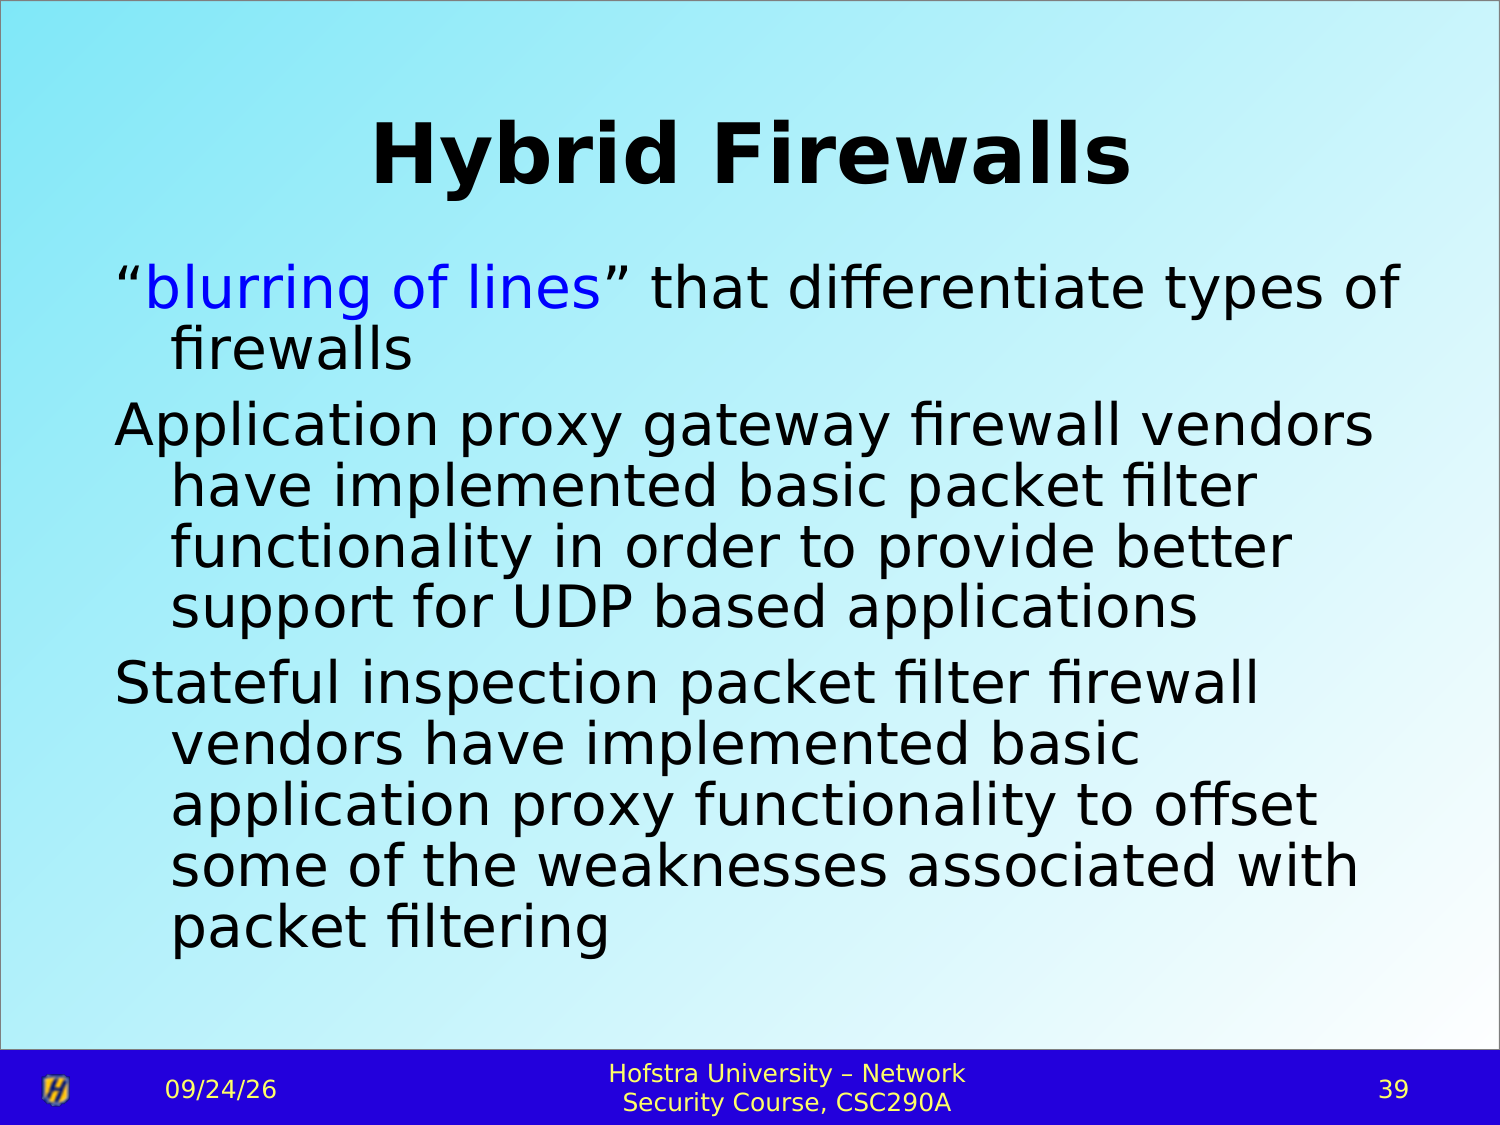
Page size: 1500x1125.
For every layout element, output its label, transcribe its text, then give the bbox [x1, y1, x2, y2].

list “blurring of lines” that differentiate types of firewalls Application proxy gateway firewall vendors have implemented basic packet filter functionality in order to provide better support for UDP based applications Stateful inspection packet filter firewall vendors have implemented basic application proxy functionality to offset some of the weaknesses associated with packet filtering [99, 252, 1463, 1125]
title Hybrid Firewalls [112, 95, 1391, 212]
picture [37, 1072, 76, 1110]
